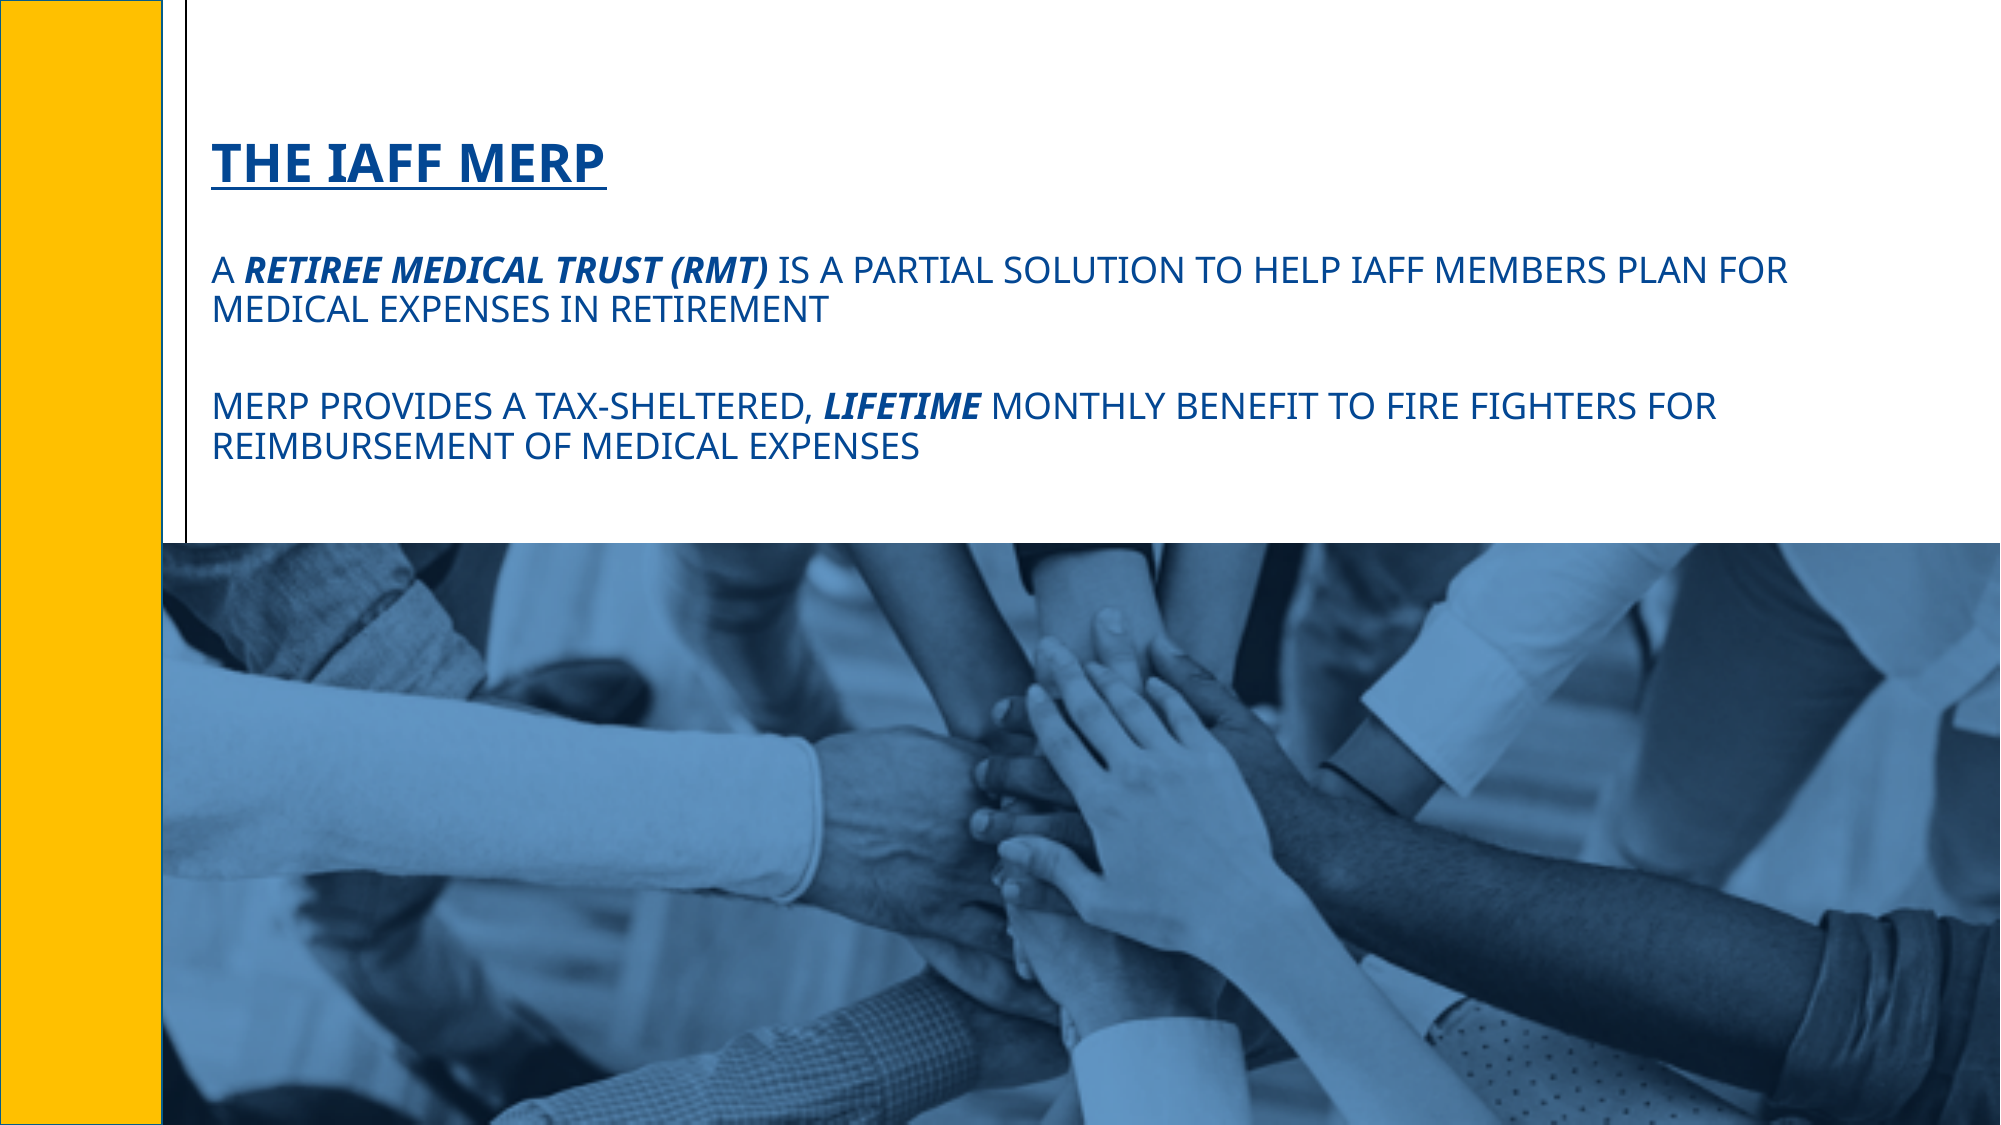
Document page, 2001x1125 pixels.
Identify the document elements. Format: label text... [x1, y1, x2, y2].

title The IAFF MERP A retiree Medical Trust (RMT) is a partial solution to help iaff members plan for medical expenses in retirement MERP Provides a Tax-sheltered, lifetime monthly benefit to fire fighters for reimbursement of Medical expenses [211, 126, 1943, 588]
text_box [0, 0, 162, 1125]
picture [164, 543, 2000, 1125]
